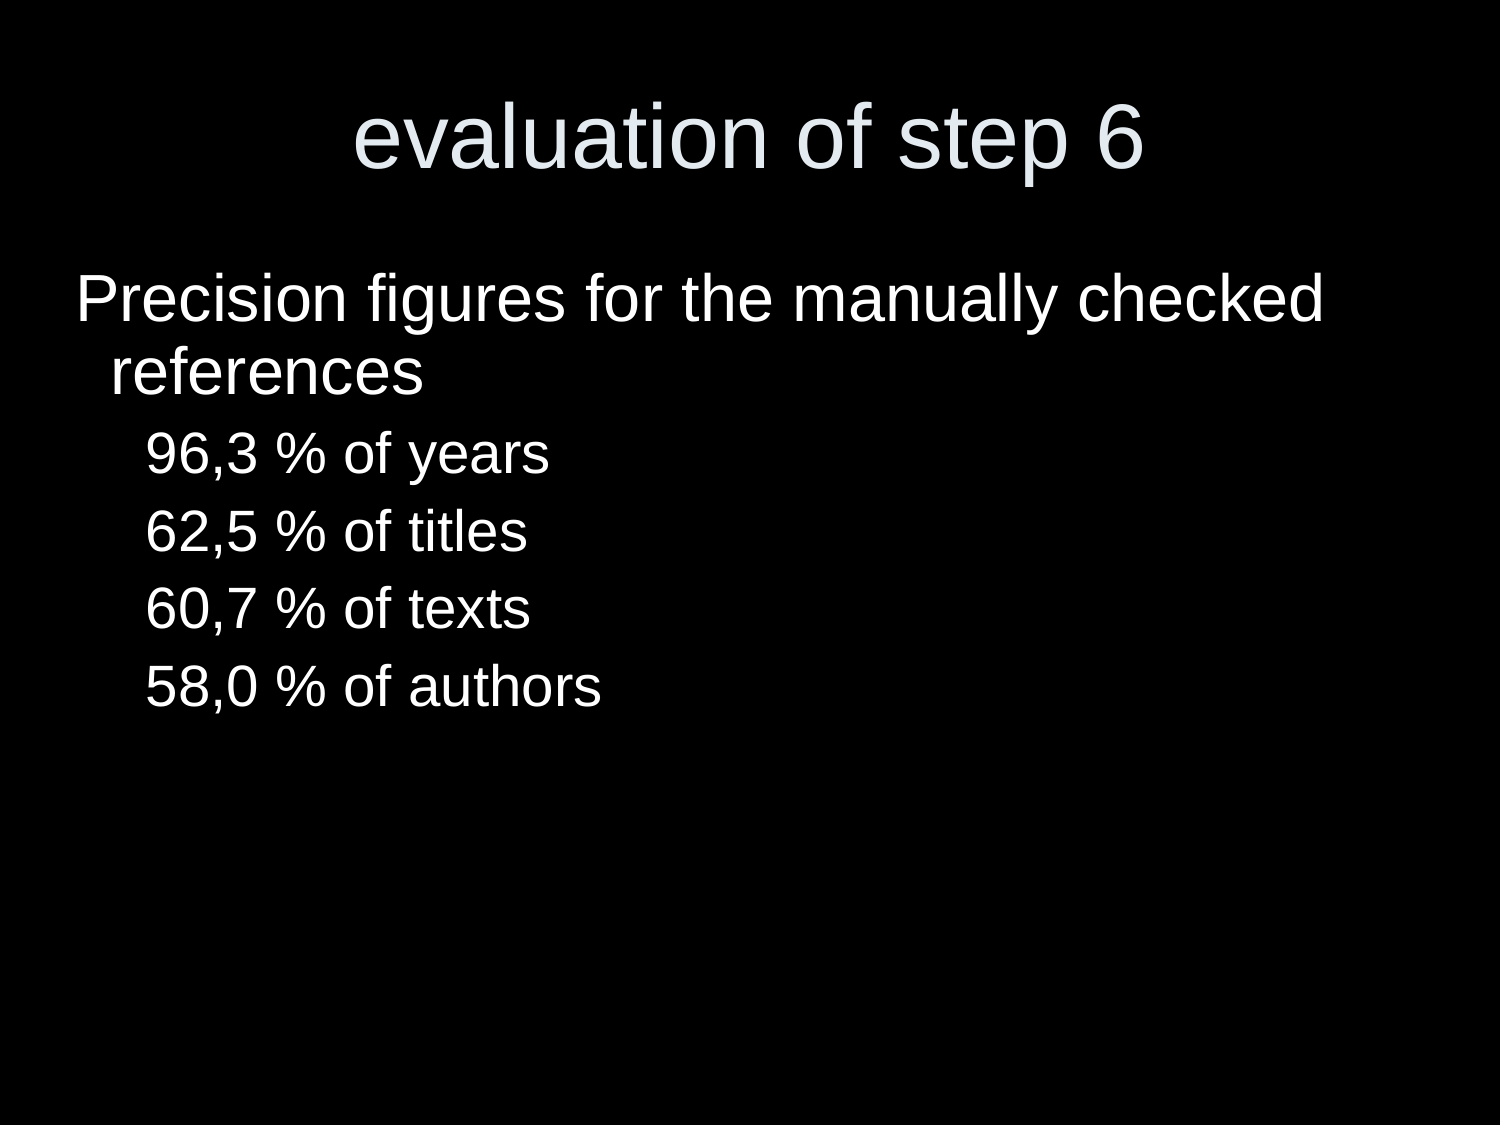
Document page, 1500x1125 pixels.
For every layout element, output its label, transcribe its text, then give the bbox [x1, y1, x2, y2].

title evaluation of step 6 [75, 28, 1426, 250]
list Precision figures for the manually checked references 96,3 % of years 62,5 % of titles 60,7 % of texts 58,0 % of authors [75, 262, 1426, 991]
